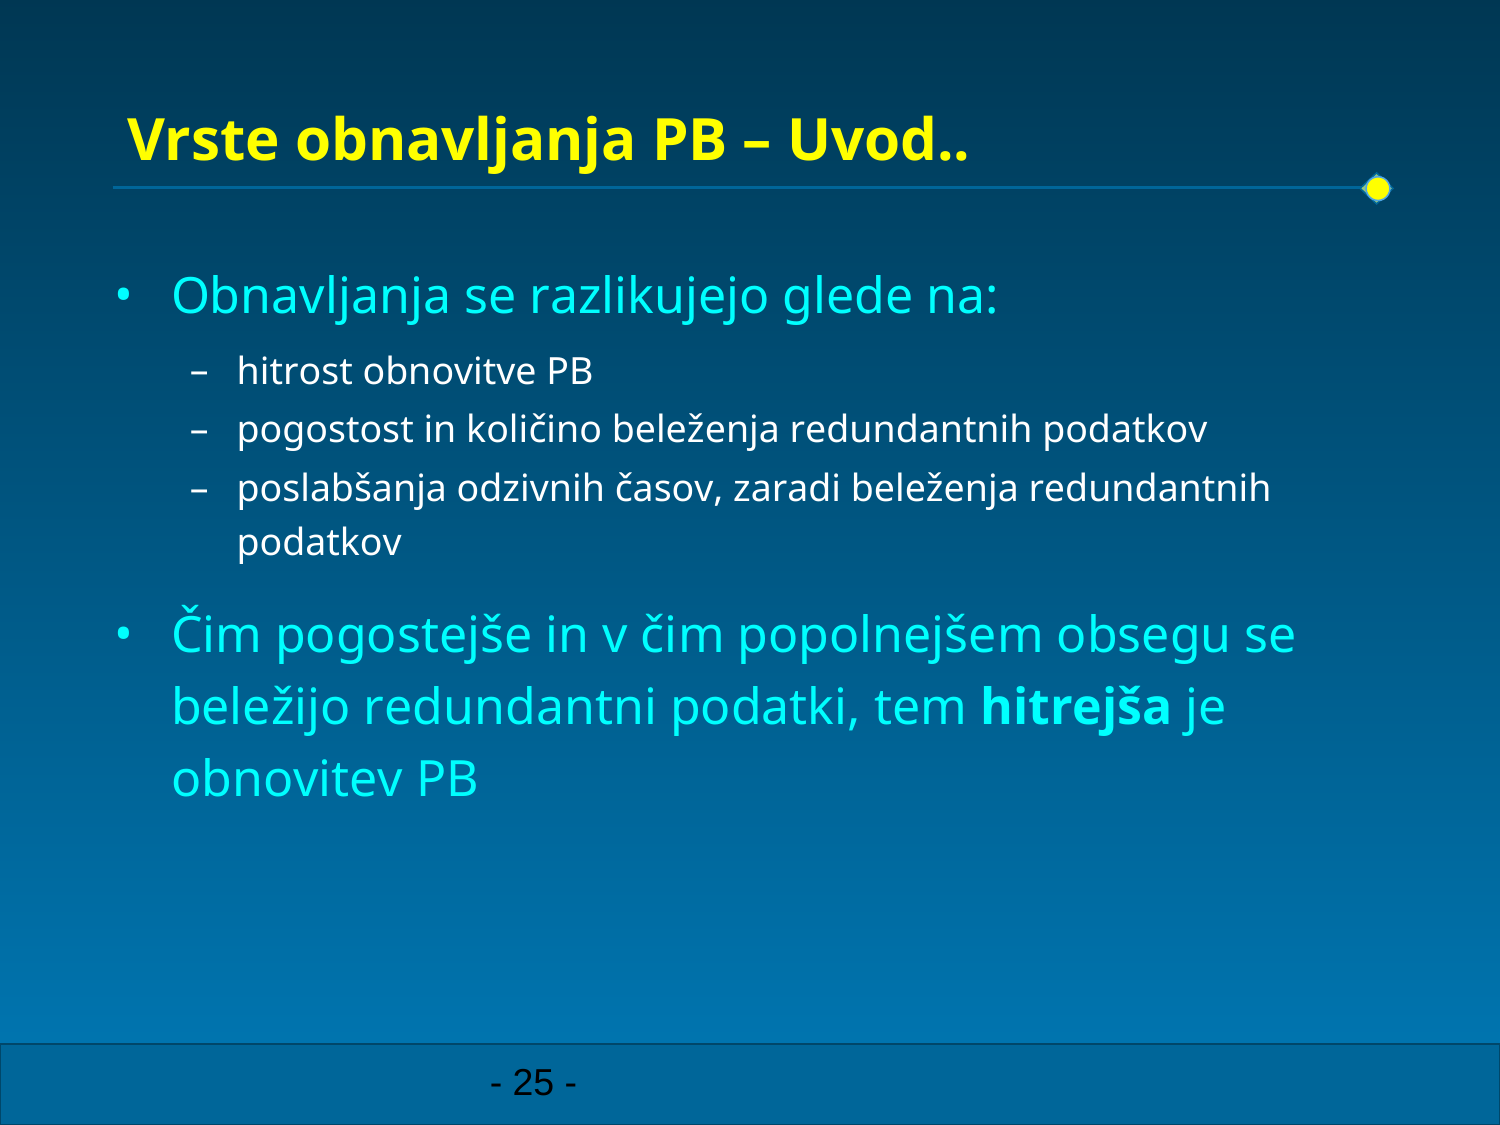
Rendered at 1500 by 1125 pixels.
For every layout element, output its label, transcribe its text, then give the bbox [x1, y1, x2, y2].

title Vrste obnavljanja PB – Uvod.. [112, 94, 1388, 181]
list Obnavljanja se razlikujejo glede na: hitrost obnovitve PB pogostost in količino beleženja redundantnih podatkov poslabšanja odzivnih časov, zaradi beleženja redundantnih podatkov Čim pogostejše in v čim popolnejšem obsegu se beležijo redundantni podatki, tem hitrejša je obnovitev PB [99, 243, 1401, 1035]
